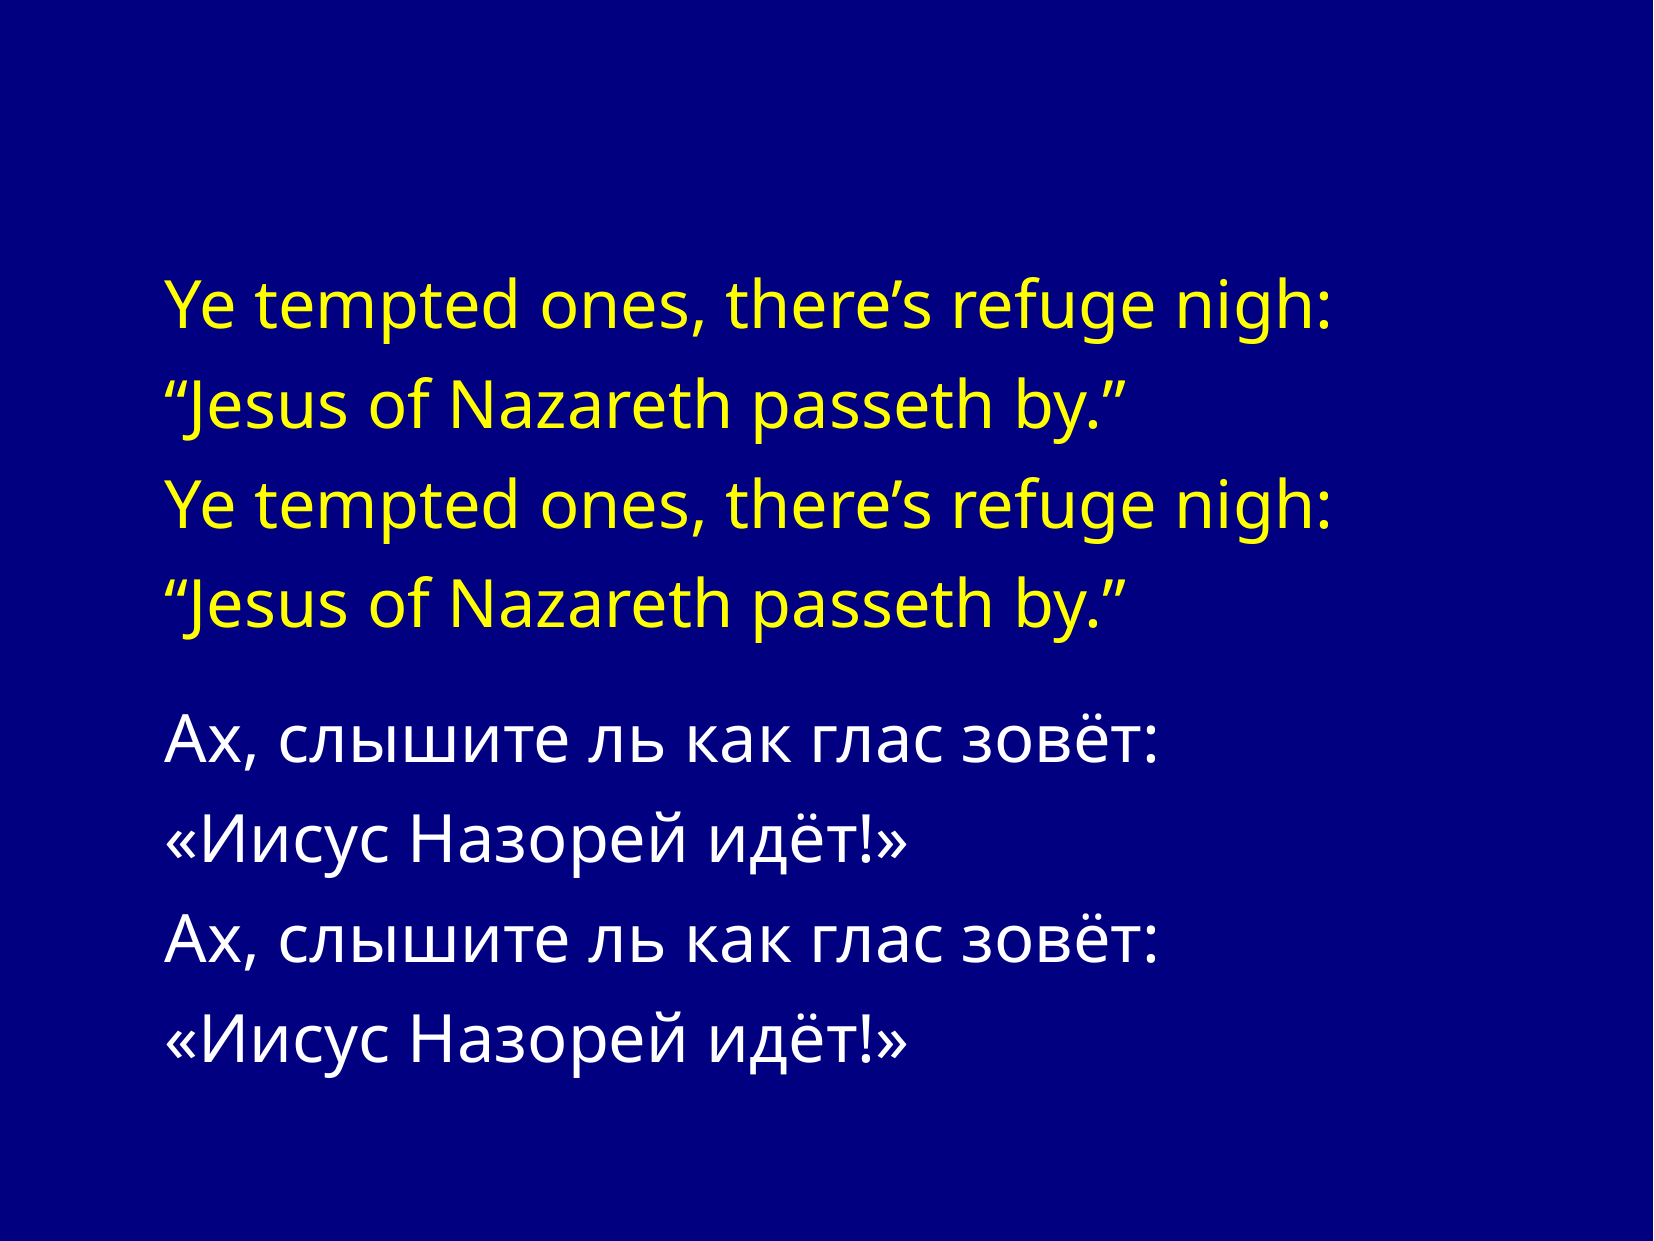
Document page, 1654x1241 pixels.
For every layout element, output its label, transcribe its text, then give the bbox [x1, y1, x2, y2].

text_box Ах, слышите ль как глас зовёт: «Иисус Назорей идёт!» Ах, слышите ль как глас зовёт: «Иисус Назорей идёт!» [37, 675, 1576, 1163]
text_box Ye tempted ones, there’s refuge nigh: “Jesus of Nazareth passeth by.” Ye tempted ones, there’s refuge nigh: “Jesus of Nazareth passeth by.” [37, 150, 1653, 713]
